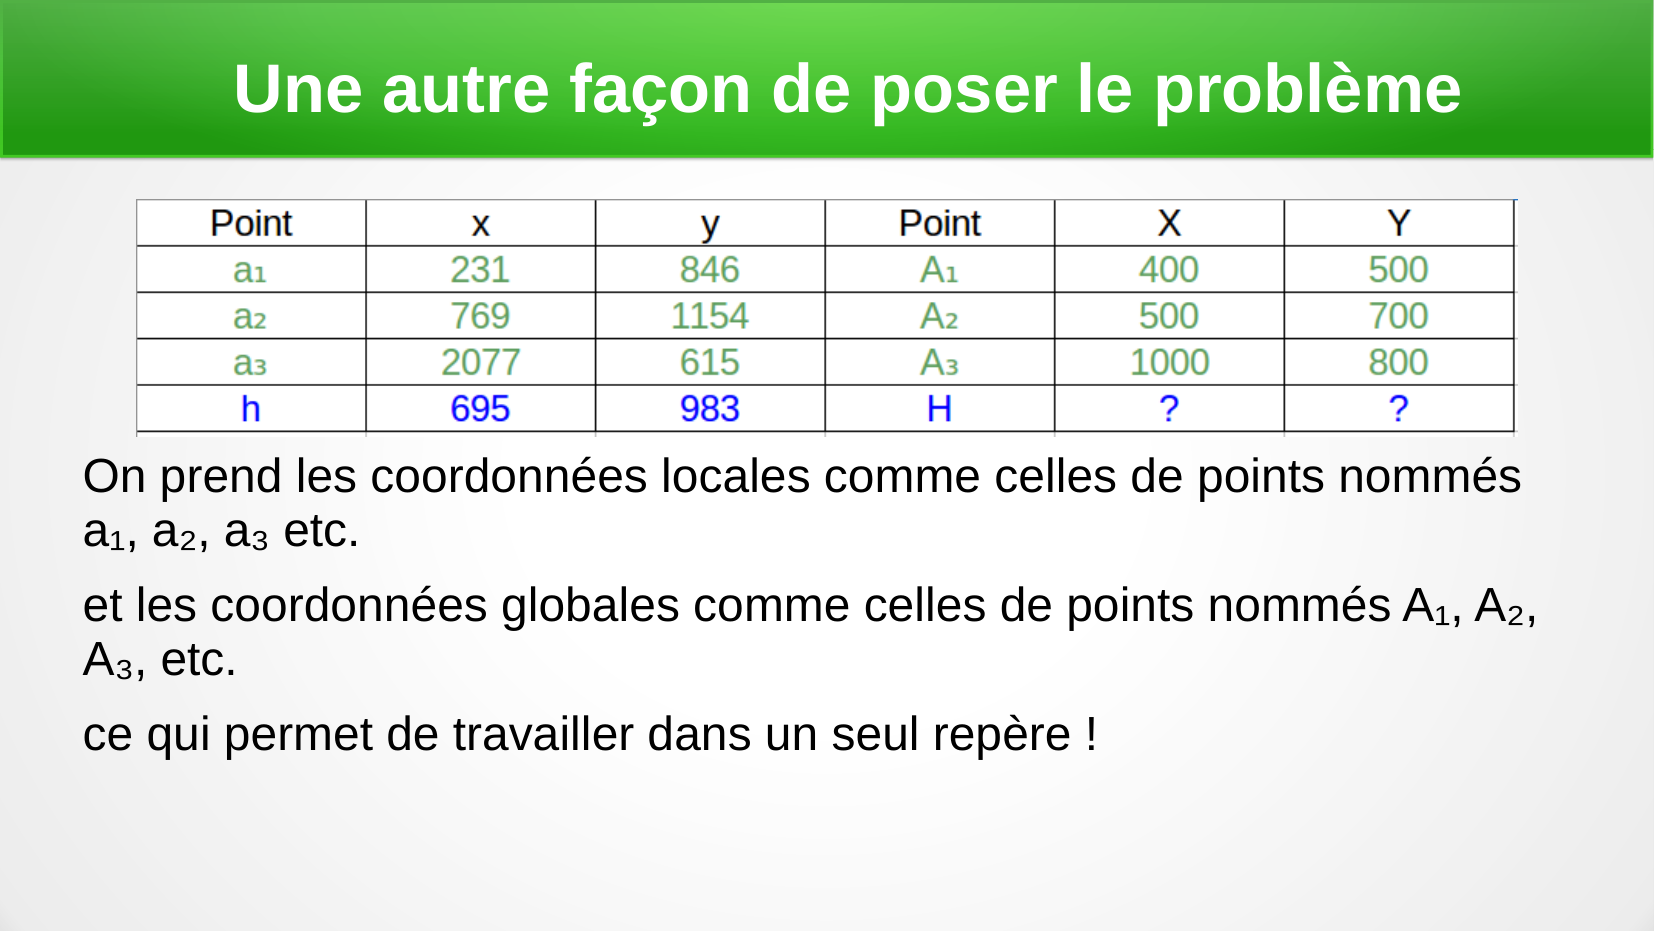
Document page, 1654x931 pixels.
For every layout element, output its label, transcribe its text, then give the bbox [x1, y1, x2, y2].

title Une autre façon de poser le problème [82, 35, 1571, 142]
list On prend les coordonnées locales comme celles de points nommés a₁, a₂, a₃ etc. et les coordonnées globales comme celles de points nommés A₁, A₂, A₃, etc. ce qui permet de travailler dans un seul repère ! [82, 224, 1571, 764]
picture [136, 199, 1518, 438]
